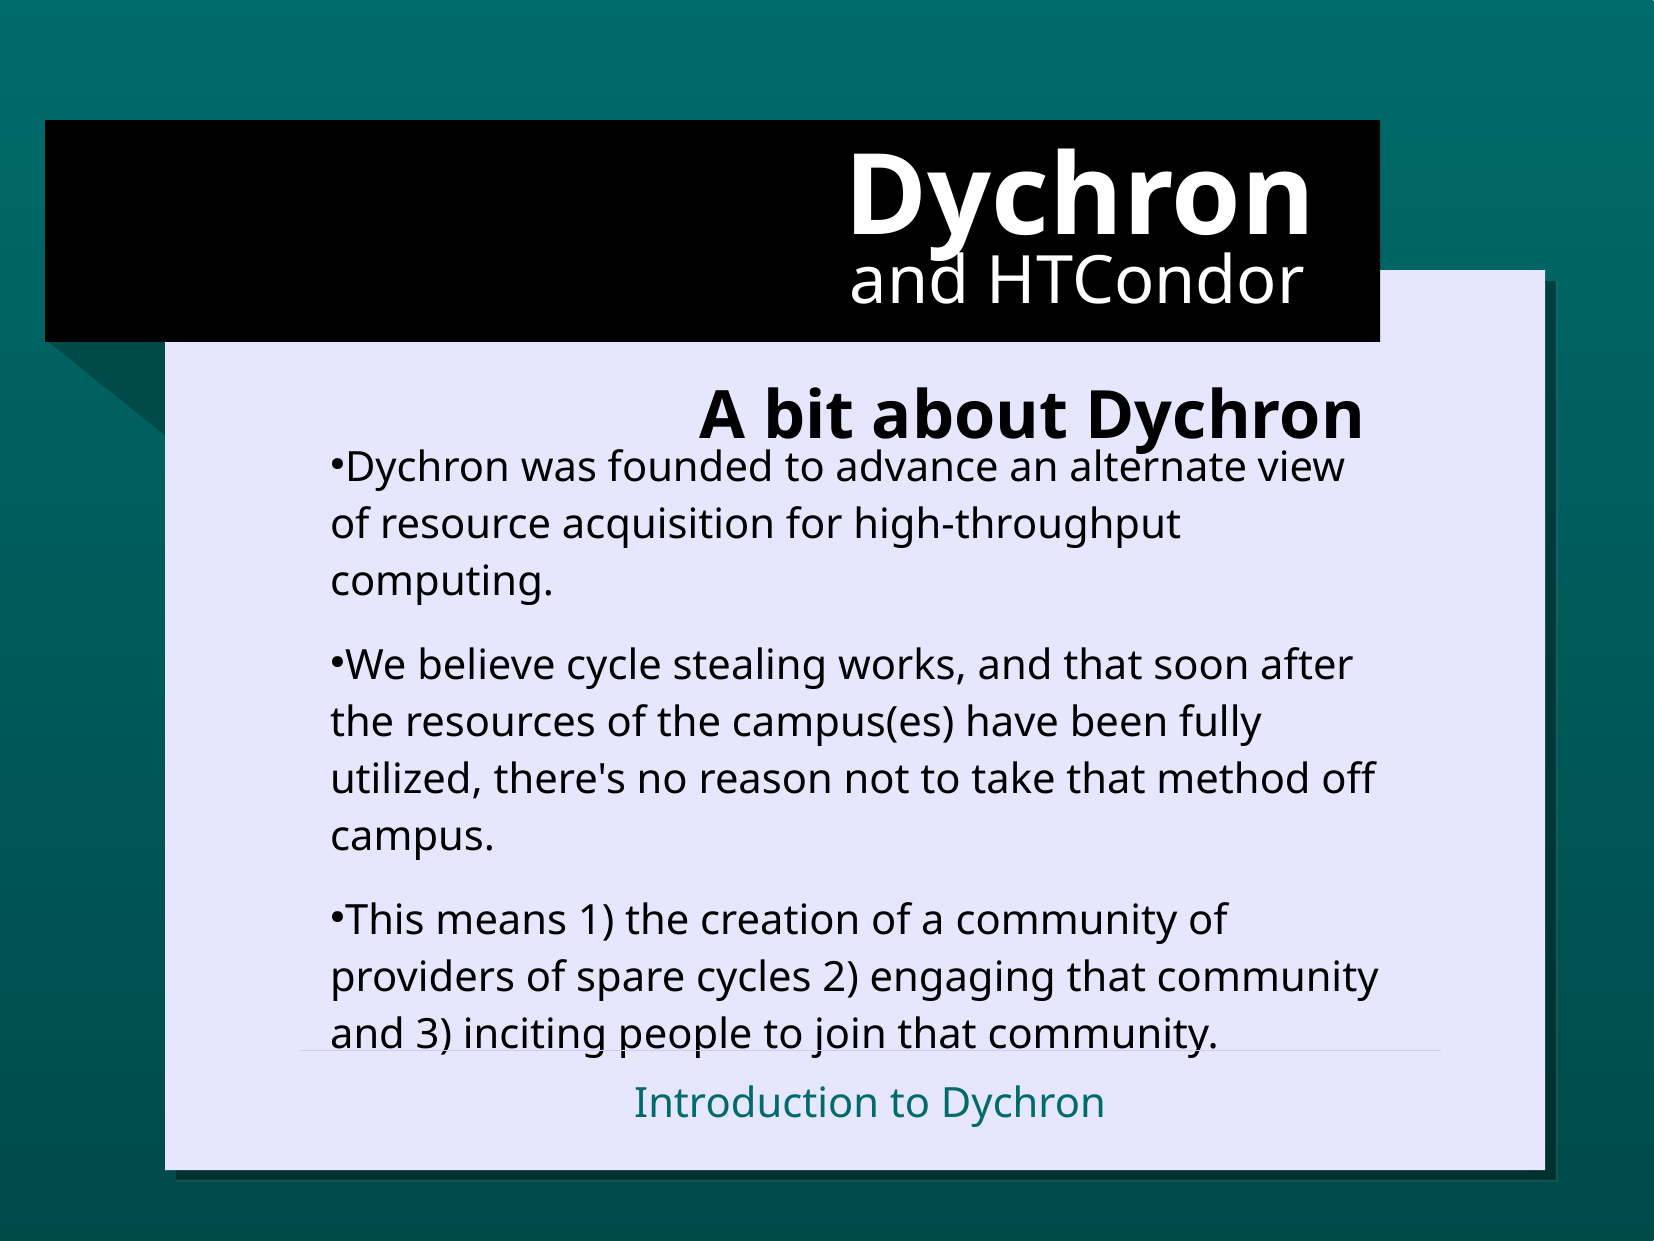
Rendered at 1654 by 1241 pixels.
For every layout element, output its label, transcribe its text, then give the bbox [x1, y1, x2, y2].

text_box Introduction to Dychron [300, 1065, 1441, 1143]
title Dychron [345, 105, 1316, 225]
text_box and HTCondor [285, 225, 1321, 342]
text_box [44, 120, 1546, 1171]
text_box A bit about Dychron [255, 360, 1381, 477]
subtitle Dychron was founded to advance an alternate view of resource acquisition for high-throughput computing. We believe cycle stealing works, and that soon after the resources of the campus(es) have been fully utilized, there's no reason not to take that method off campus. This means 1) the creation of a community of providers of spare cycles 2) engaging that community and 3) inciting people to join that community. [330, 477, 1381, 1025]
